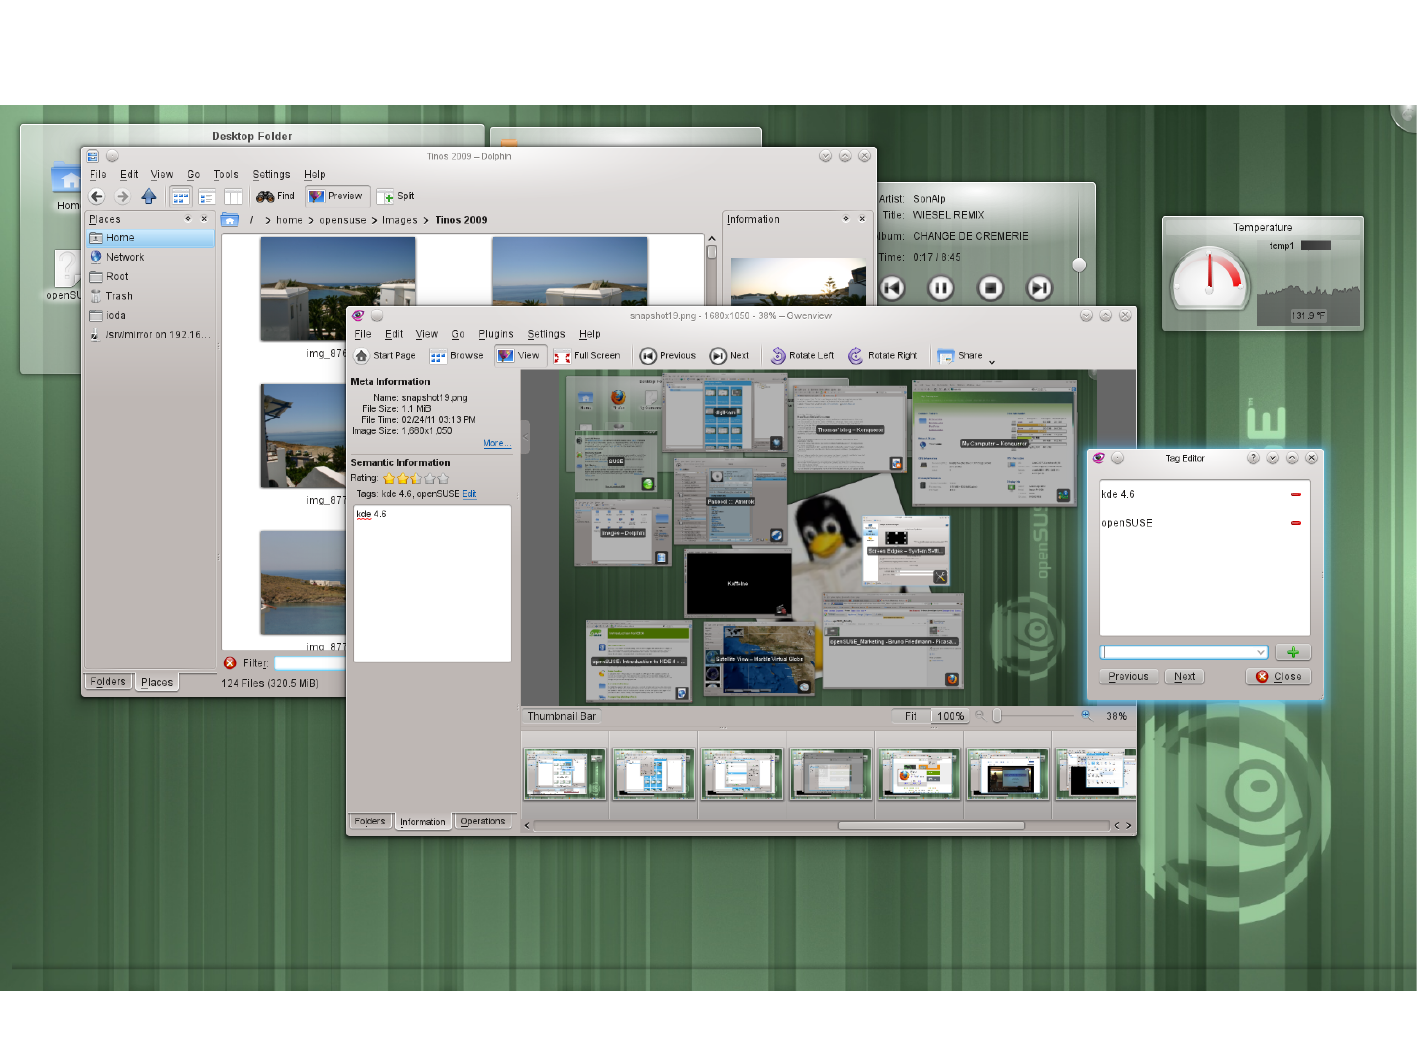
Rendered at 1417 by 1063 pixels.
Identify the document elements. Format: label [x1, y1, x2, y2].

picture [0, 105, 1417, 991]
